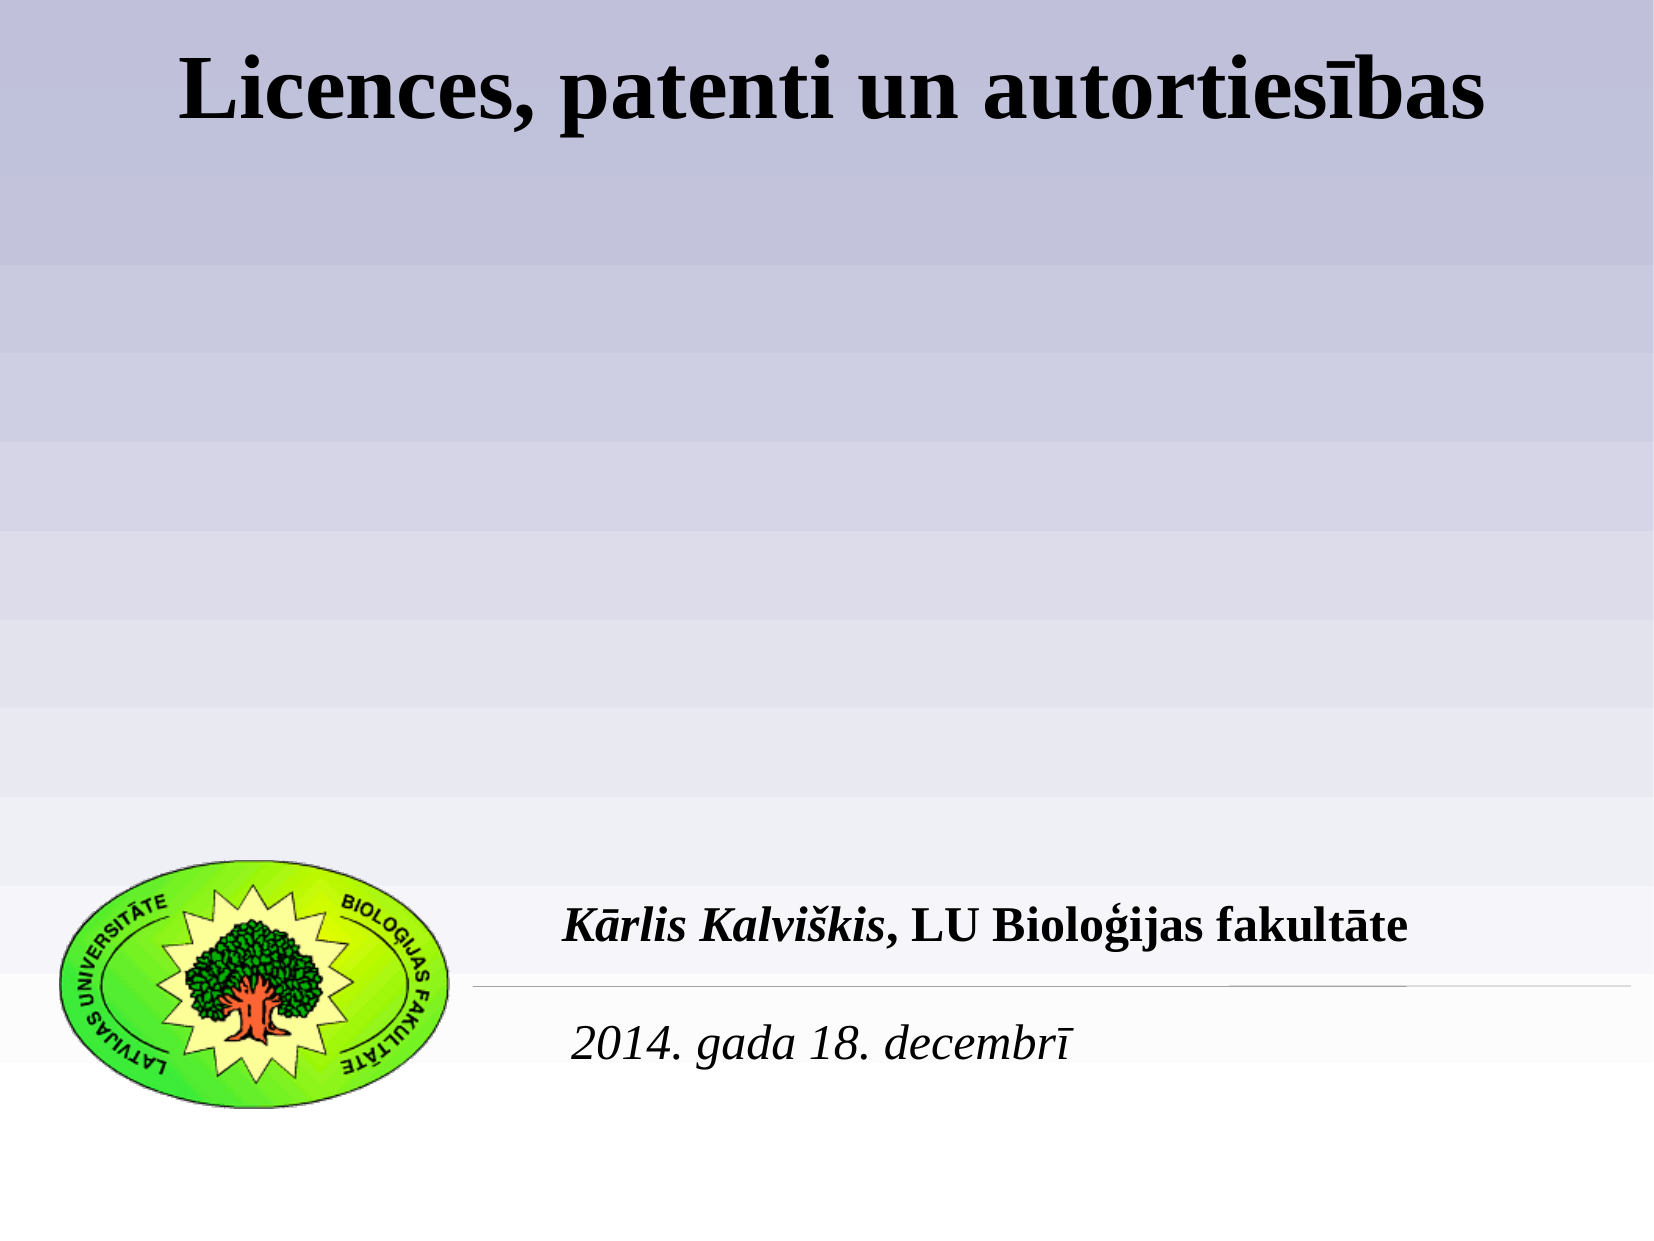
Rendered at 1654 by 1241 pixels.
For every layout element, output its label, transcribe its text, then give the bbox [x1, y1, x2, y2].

picture [0, 0, 1654, 1241]
text_box 2014. gada 18. decembrī [556, 1007, 1097, 1078]
